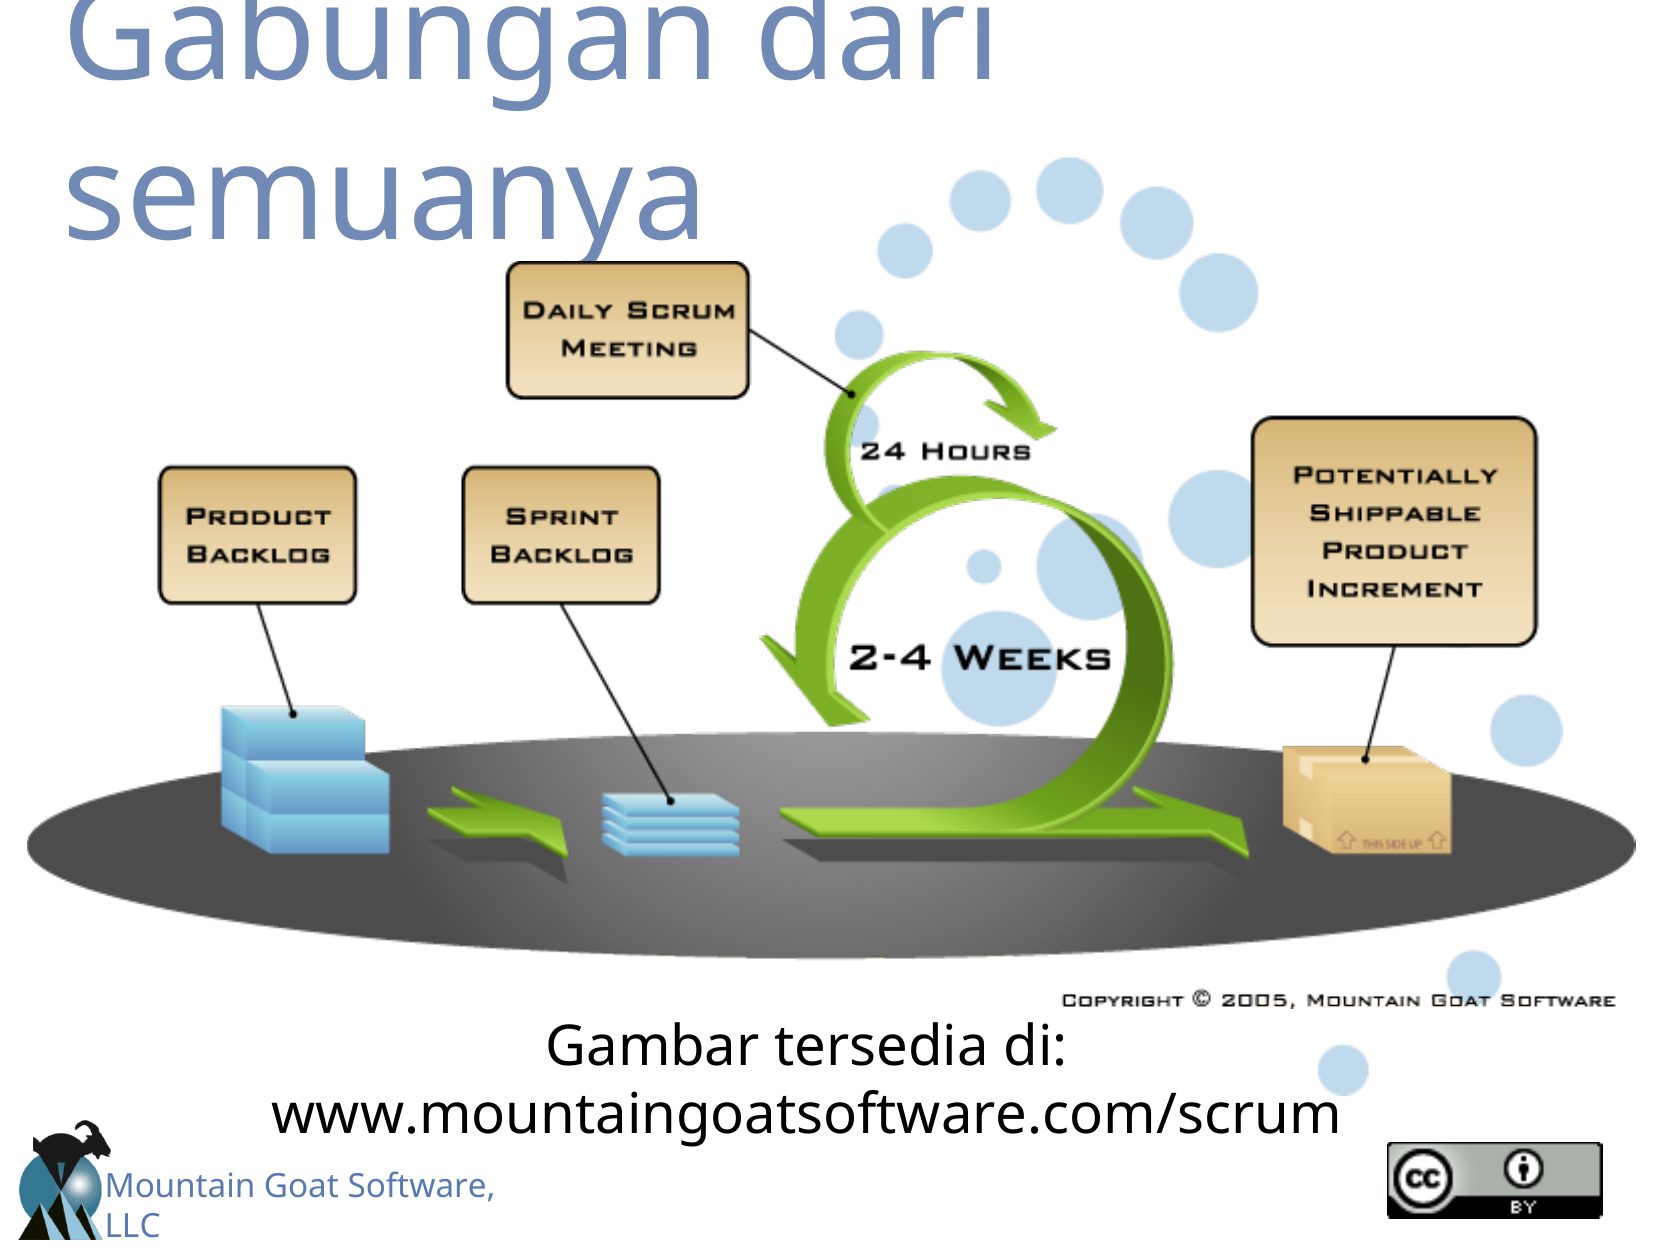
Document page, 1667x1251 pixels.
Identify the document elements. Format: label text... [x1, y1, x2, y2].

picture [18, 1120, 111, 1240]
picture [1387, 1142, 1603, 1219]
text_box Gambar tersedia di: www.mountaingoatsoftware.com/scrum [253, 1006, 1360, 1148]
picture [27, 194, 1636, 1096]
title Gabungan dari semuanya [56, 18, 1609, 194]
